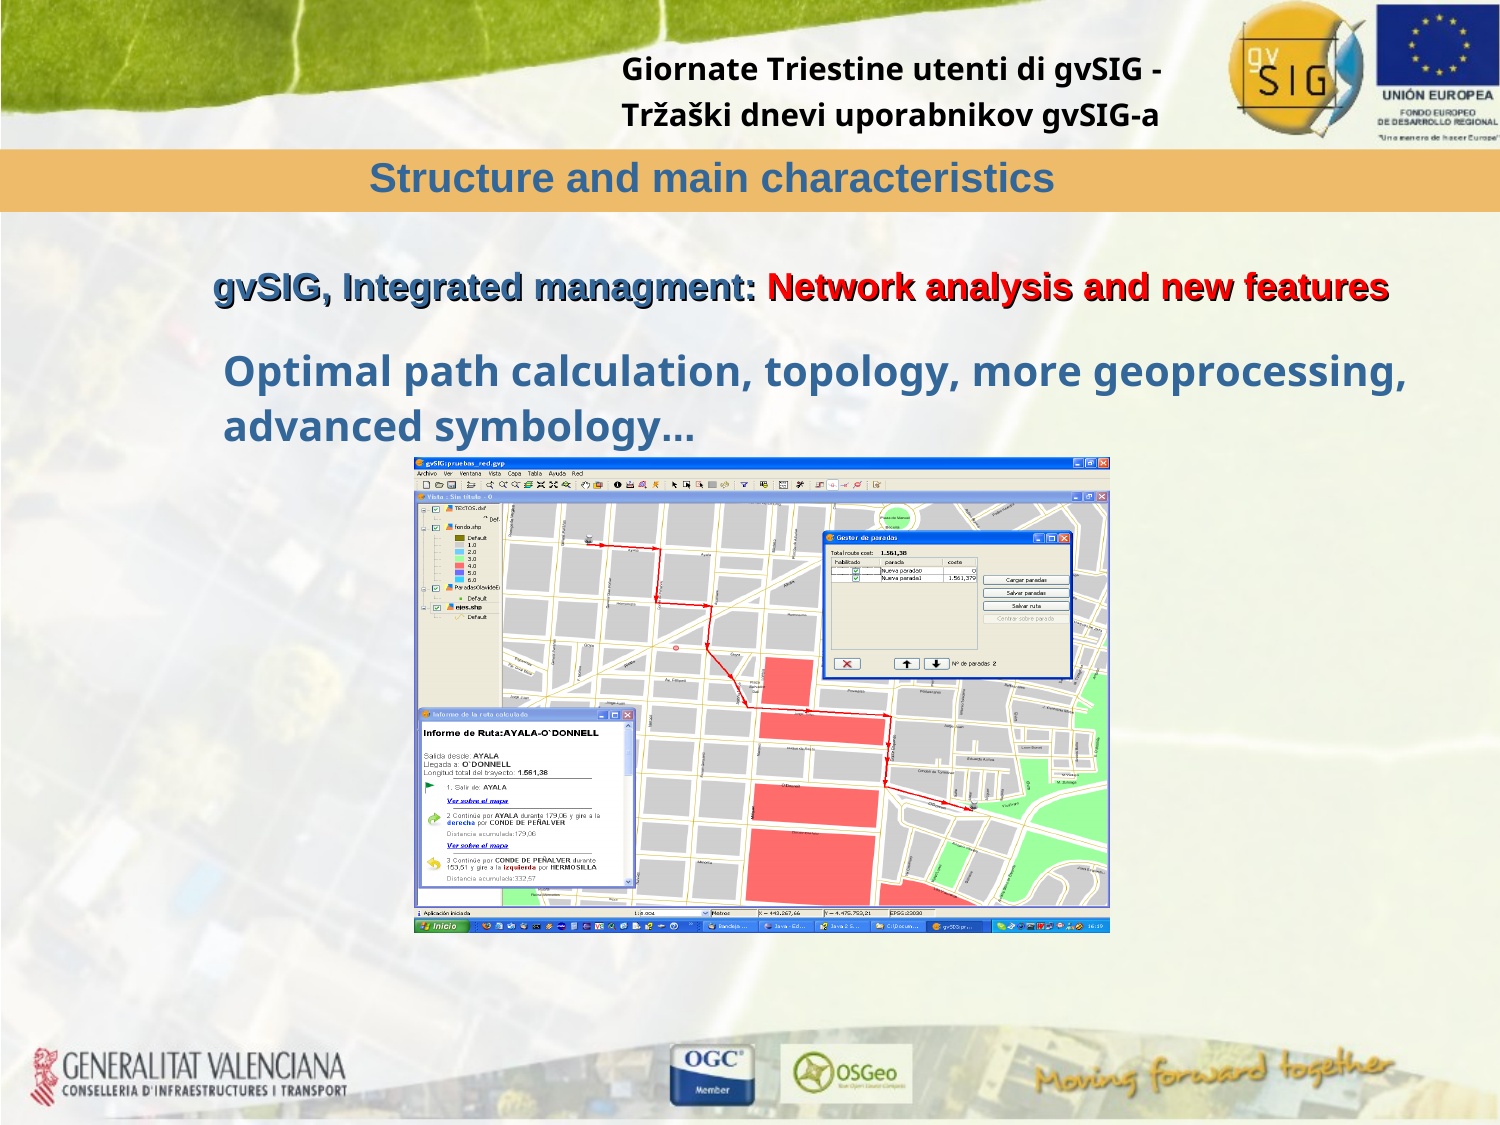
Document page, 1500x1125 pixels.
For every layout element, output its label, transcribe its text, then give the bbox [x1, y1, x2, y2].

text_box Structure and main characteristics [0, 149, 1426, 219]
text_box Optimal path calculation, topology, more geoprocessing, advanced symbology... [208, 335, 1500, 474]
picture [1, 0, 1500, 149]
text_box gvSIG, Integrated managment: Network analysis and new features [197, 259, 1500, 324]
picture [1, 212, 1500, 1125]
